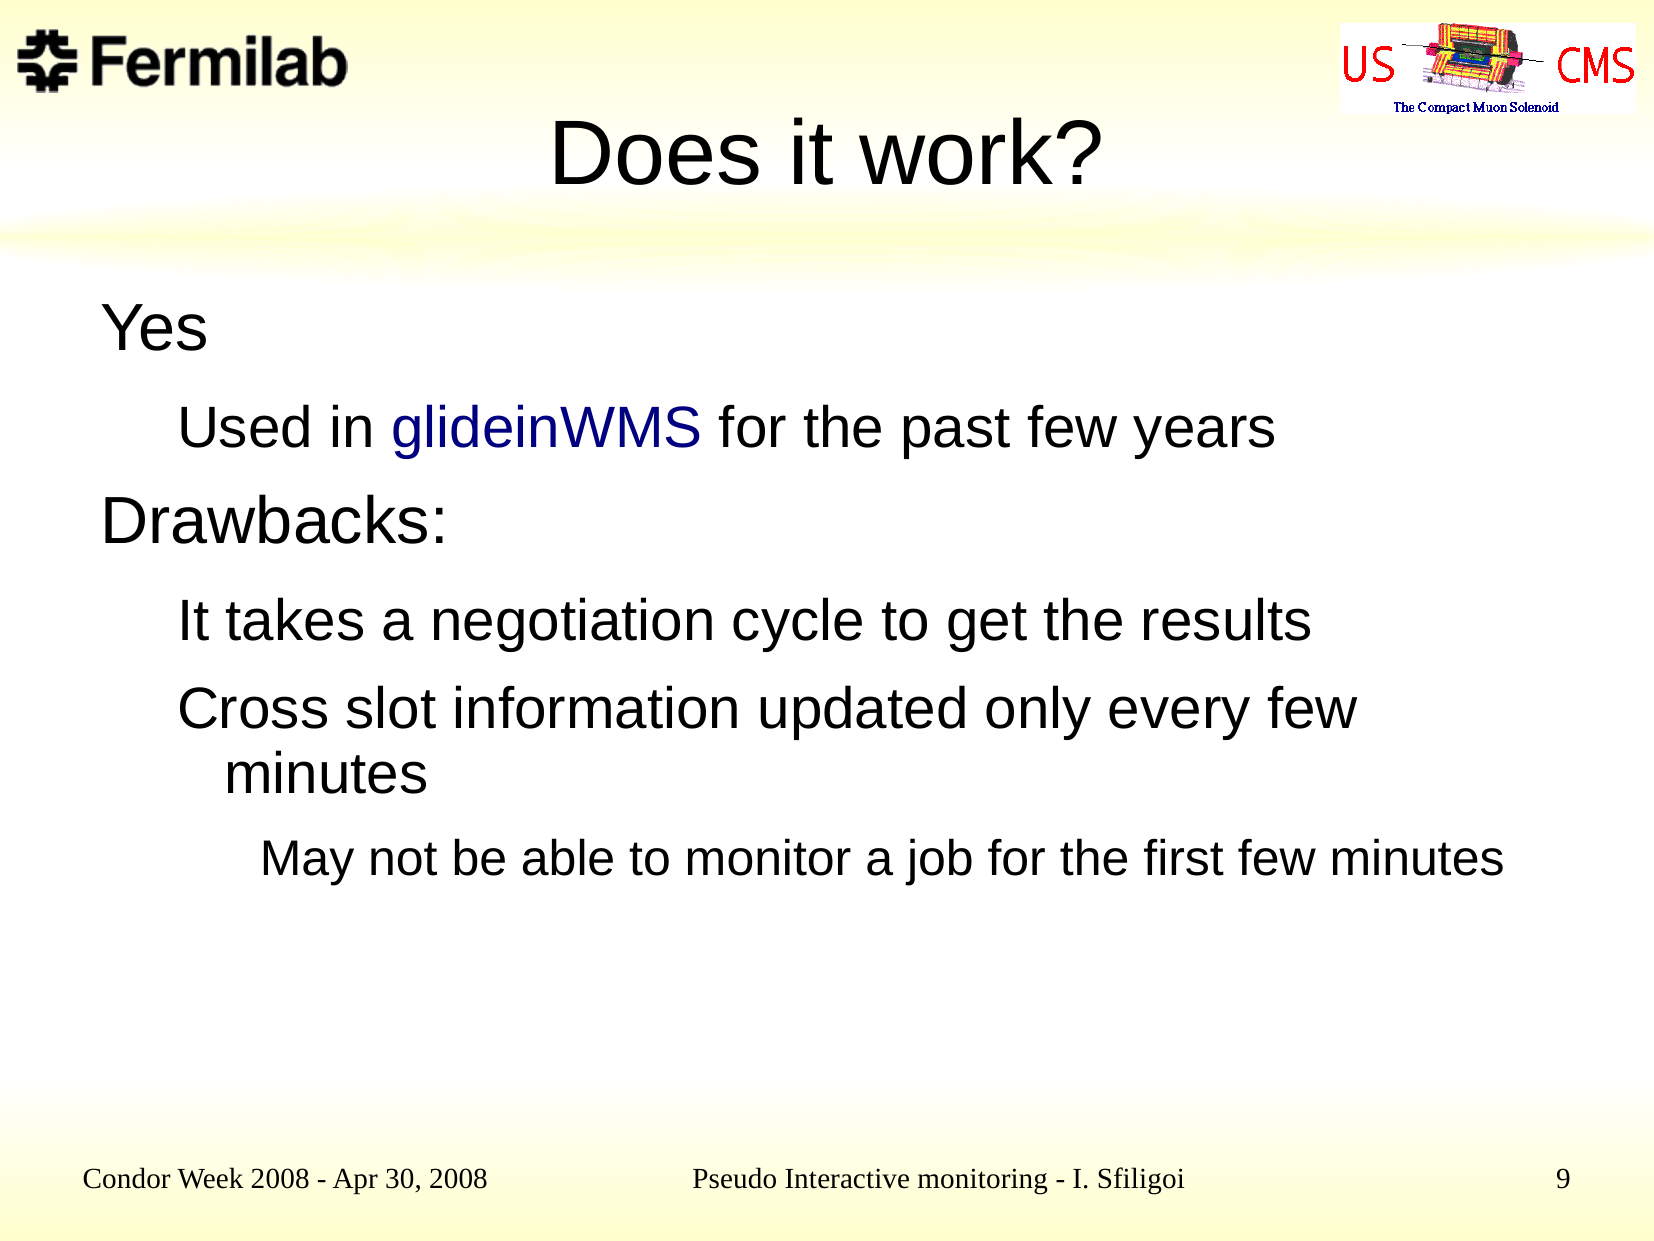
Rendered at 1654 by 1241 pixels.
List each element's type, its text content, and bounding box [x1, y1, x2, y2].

title Does it work? [82, 49, 1571, 257]
picture [1340, 23, 1636, 114]
picture [17, 29, 348, 93]
list Yes Used in glideinWMS for the past few years Drawbacks: It takes a negotiation cycle to get the results Cross slot information updated only every few minutes May not be able to monitor a job for the first few minutes [82, 290, 1571, 1109]
